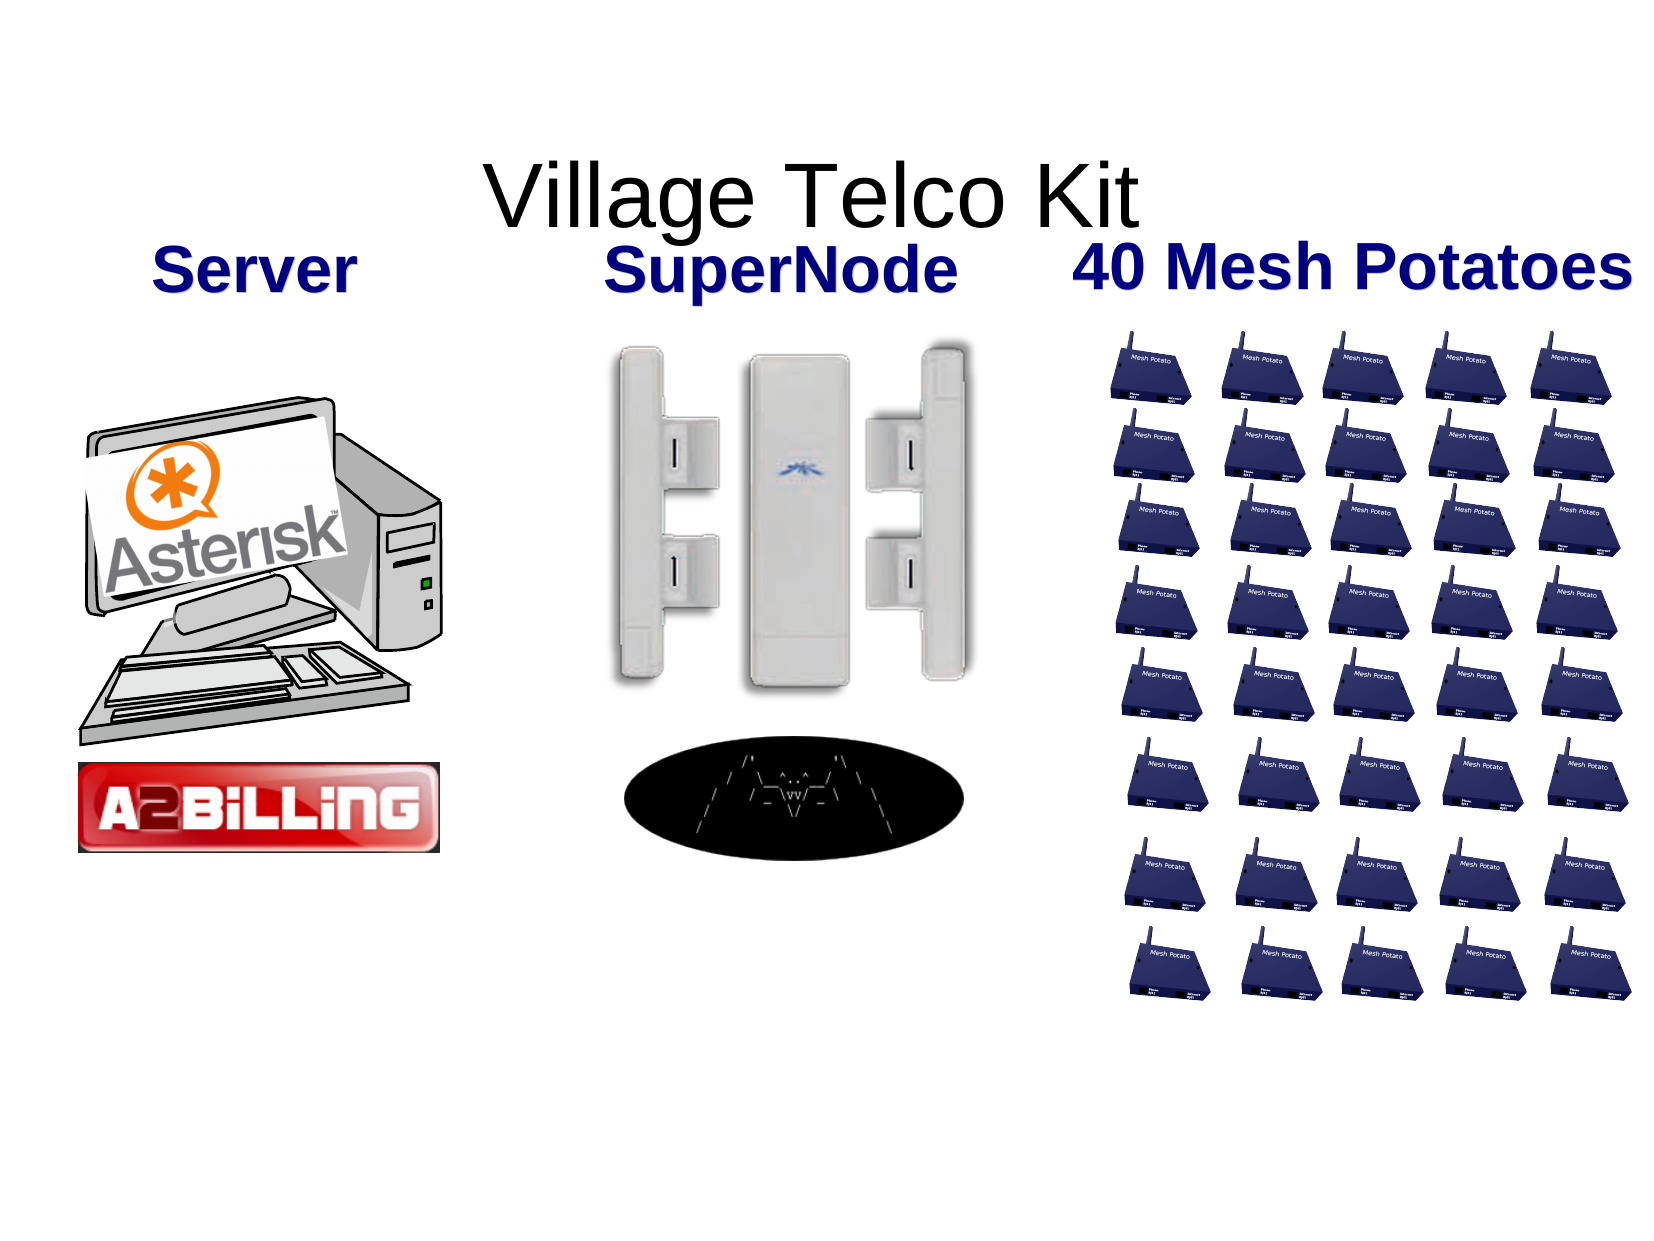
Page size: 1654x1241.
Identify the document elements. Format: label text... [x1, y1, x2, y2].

picture [78, 762, 440, 853]
picture [1417, 327, 1522, 727]
picture [1437, 922, 1531, 1006]
title Village Telco Kit [118, 112, 1506, 281]
picture [1213, 327, 1319, 727]
picture [1102, 327, 1207, 727]
picture [1536, 833, 1630, 917]
text_box Server [136, 281, 375, 315]
picture [1542, 922, 1636, 1006]
picture [1539, 733, 1633, 817]
picture [1328, 833, 1422, 917]
picture [1434, 733, 1528, 817]
text_box SuperNode [588, 281, 975, 315]
picture [1119, 733, 1213, 817]
picture [737, 327, 979, 717]
picture [1116, 833, 1210, 917]
picture [1522, 327, 1627, 727]
picture [1314, 327, 1419, 727]
text_box 40 Mesh Potatoes [1057, 221, 1652, 312]
picture [606, 335, 733, 699]
picture [1331, 733, 1425, 817]
picture [1233, 922, 1327, 1006]
picture [1333, 922, 1428, 1006]
picture [1431, 833, 1525, 917]
picture [76, 379, 443, 747]
picture [1230, 733, 1324, 817]
picture [624, 736, 964, 861]
picture [1121, 922, 1215, 1006]
picture [1227, 833, 1322, 917]
